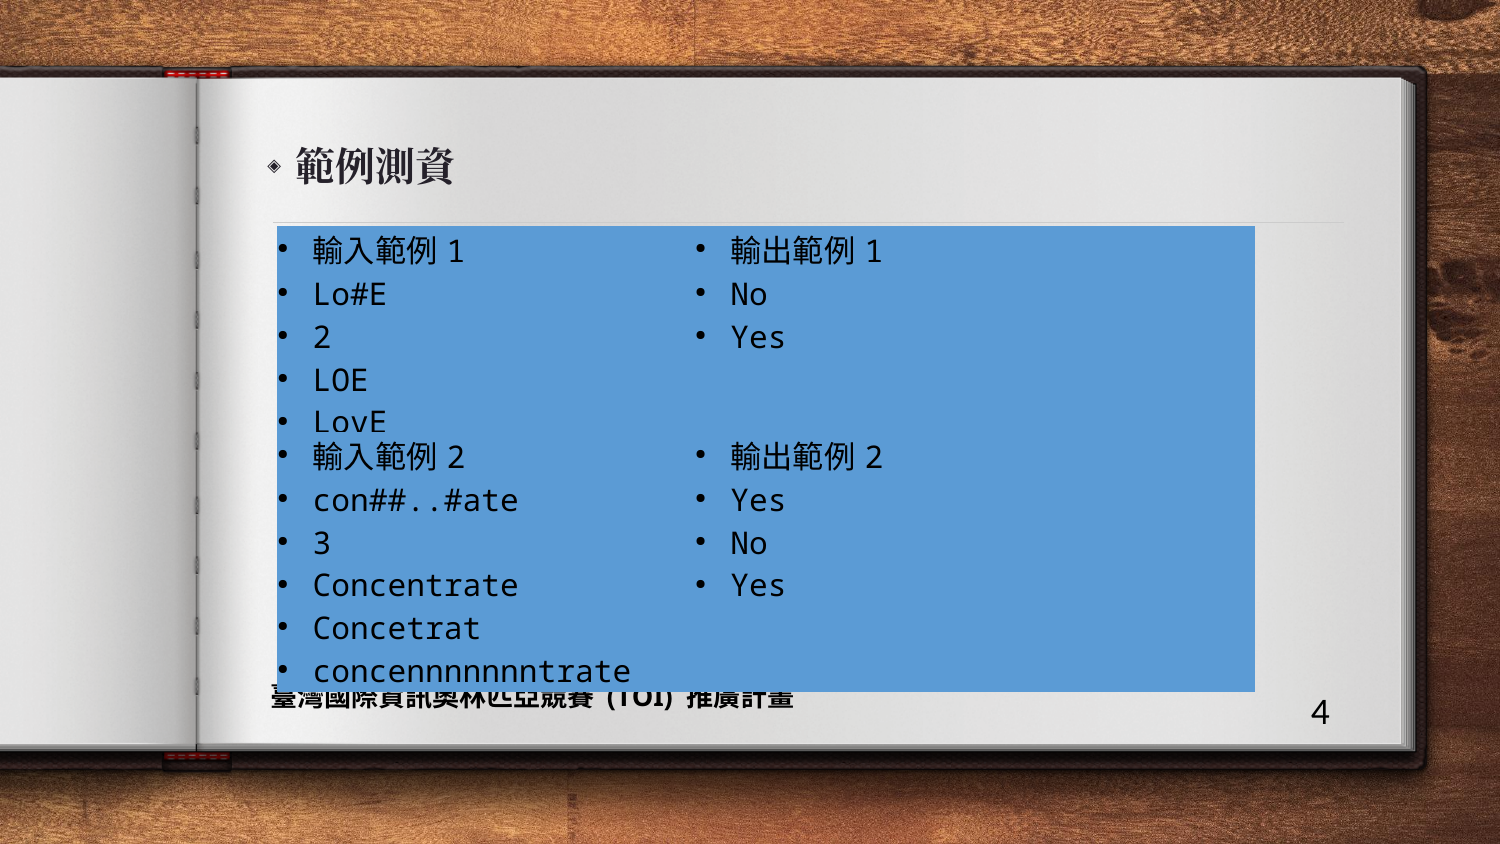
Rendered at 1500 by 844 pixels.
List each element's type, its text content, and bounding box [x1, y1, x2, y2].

text_box [1295, 672, 1386, 737]
table_header 輸入範例1 Lo#E 2 LOE LovE [277, 226, 695, 432]
table_header 輸出範例1 No Yes [695, 226, 1255, 432]
table_header 輸入範例2 con##..#ate 3 Concentrate Concetrat concennnnnnntrate [277, 432, 695, 692]
list 範例測資 [252, 126, 1194, 205]
table_header 輸出範例2 Yes No Yes [695, 432, 1255, 692]
